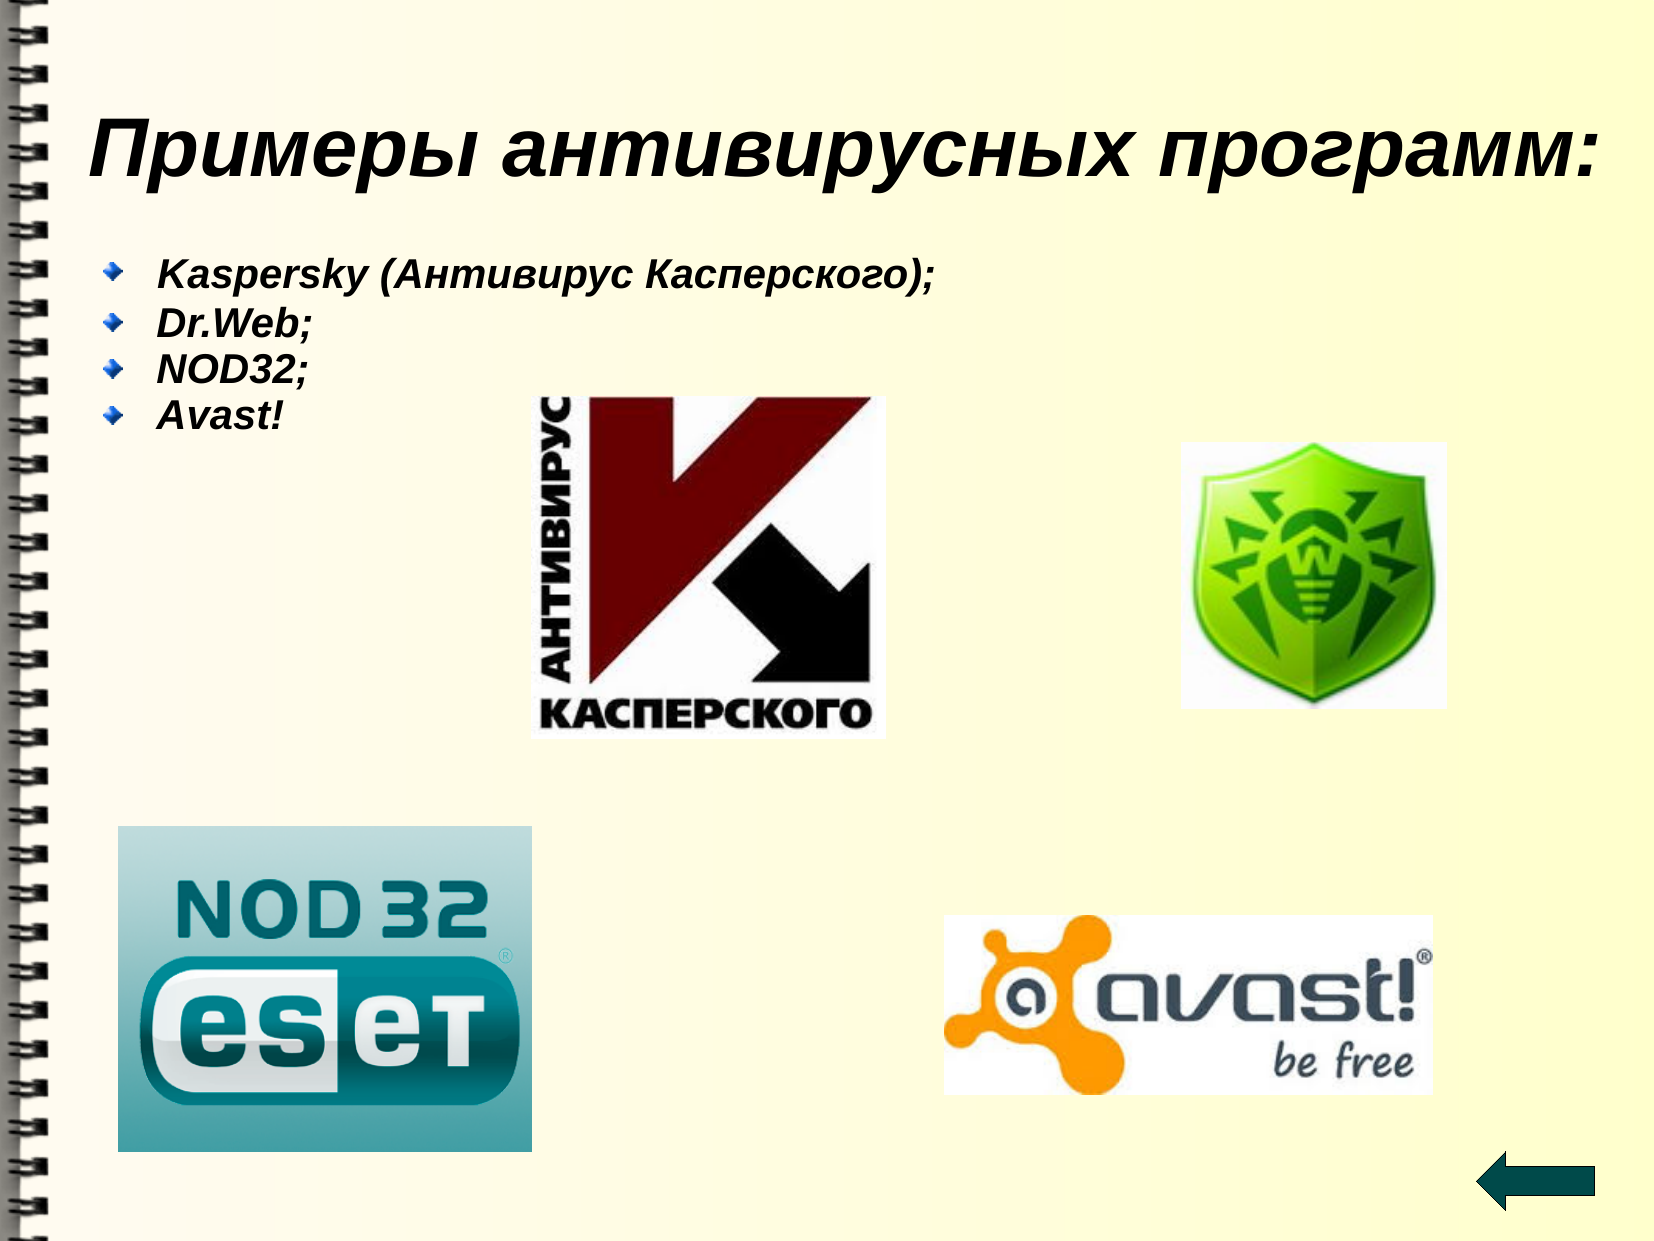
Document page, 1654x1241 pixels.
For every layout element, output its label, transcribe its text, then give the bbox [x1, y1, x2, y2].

picture [1181, 442, 1447, 709]
picture [0, 0, 1654, 1241]
title Примеры антивирусных программ: [88, 59, 1625, 237]
picture [531, 396, 886, 739]
picture [944, 915, 1433, 1096]
picture [118, 826, 532, 1152]
text_box Kaspersky (Антивирус Касперского); Dr.Web; NOD32; Аvast! [88, 236, 1148, 454]
text_box [1476, 1151, 1595, 1211]
